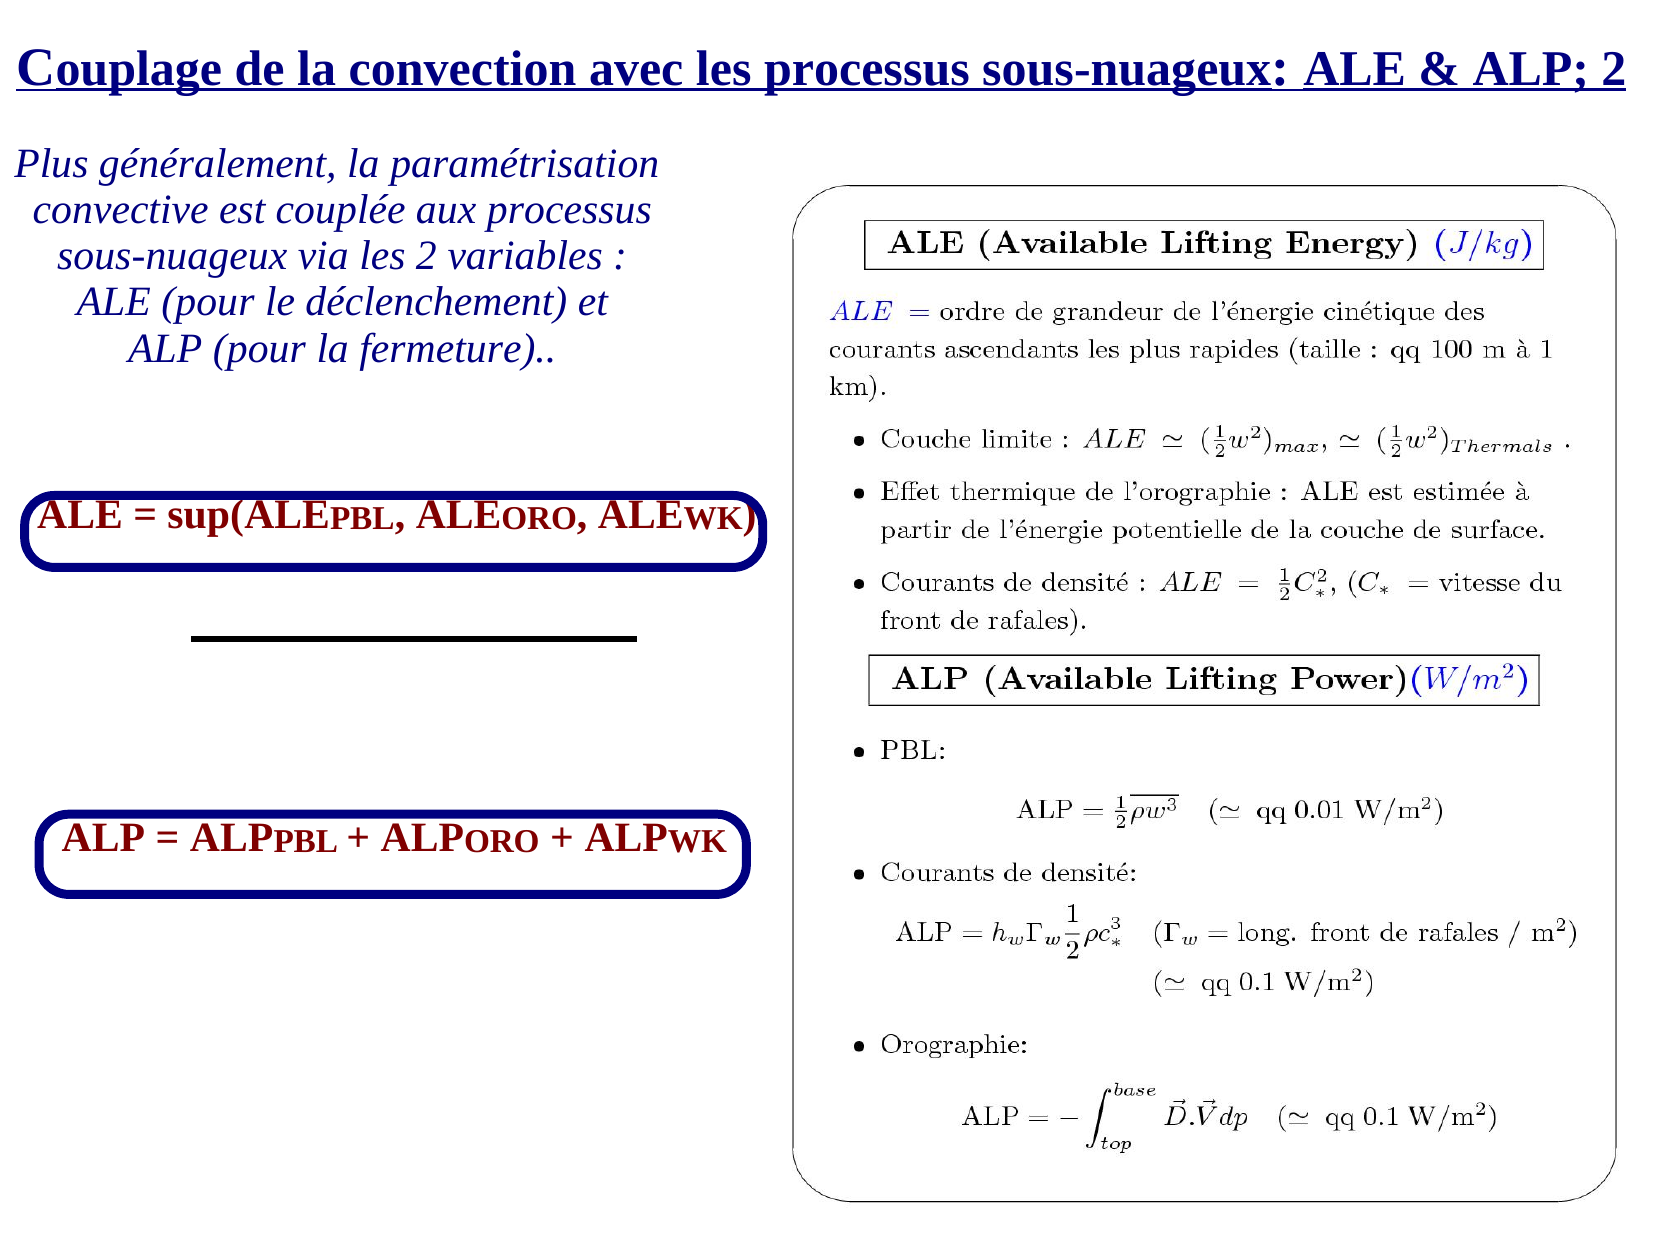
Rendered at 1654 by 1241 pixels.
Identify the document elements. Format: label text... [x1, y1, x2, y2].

picture [737, 831, 741, 878]
text_box Couplage de la convection avec les processus sous-nuageux: ALE & ALP; 2 [16, 37, 1627, 119]
text_box Plus généralement, la paramétrisation convective est couplée aux processus sous-nuageux via les 2 variables : ALE (pour le déclenchement) et ALP (pour la fermeture).. [14, 139, 817, 434]
text_box ALE = sup(ALEPBL, ALEORO, ALEWK) [37, 500, 757, 560]
text_box ALP = ALPPBL + ALPORO + ALPWK [61, 819, 737, 883]
picture [725, 80, 1654, 1241]
